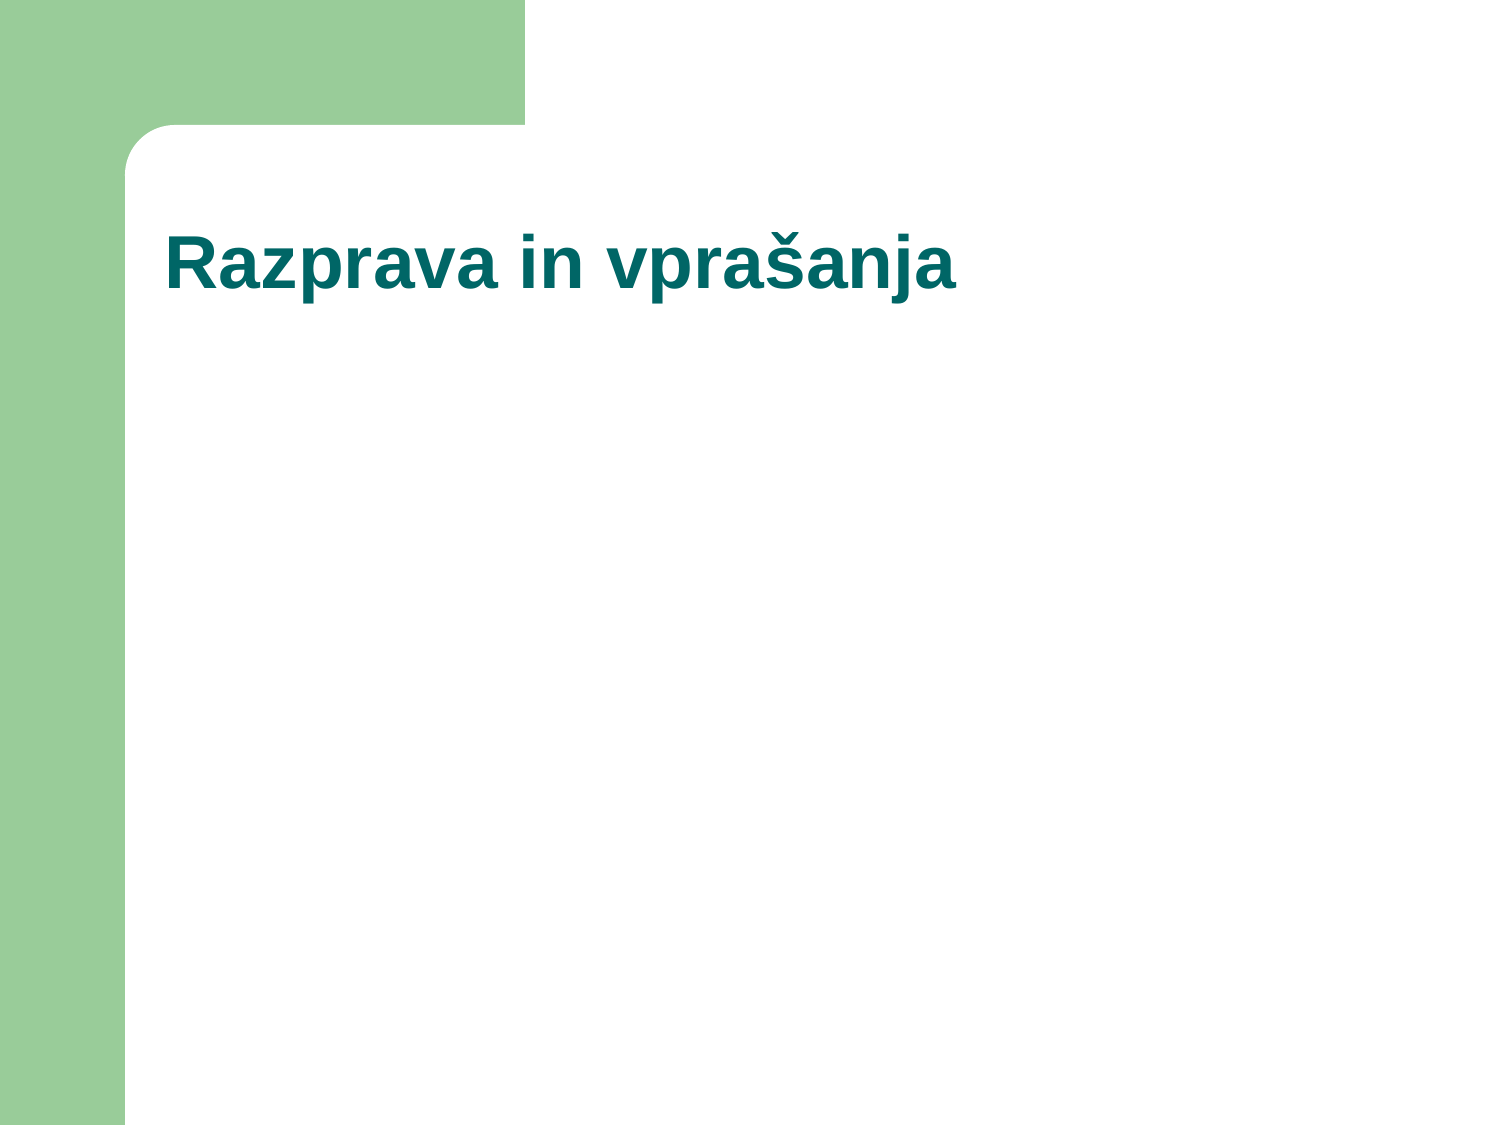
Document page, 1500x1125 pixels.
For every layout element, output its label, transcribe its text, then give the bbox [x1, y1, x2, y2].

title Razprava in vprašanja [149, 124, 1463, 313]
